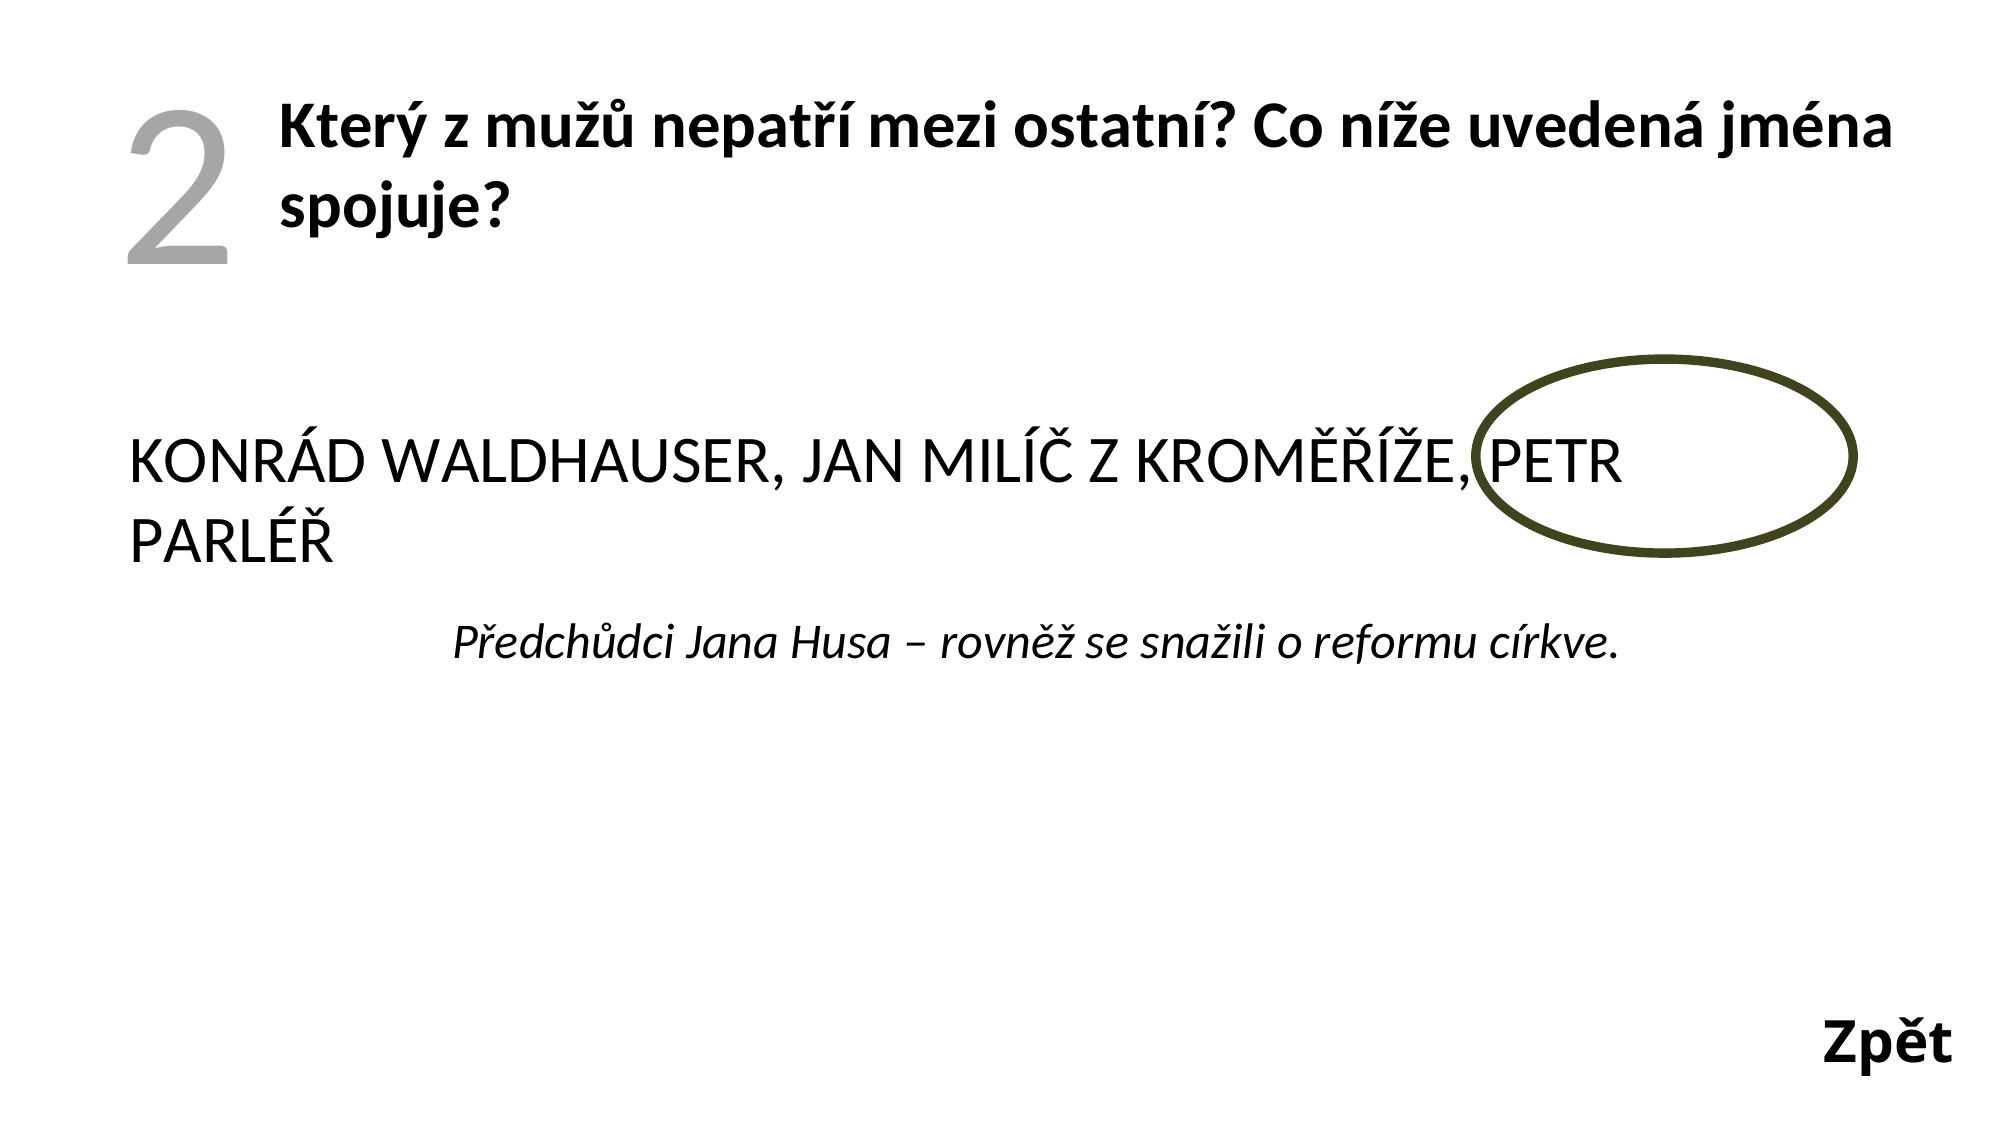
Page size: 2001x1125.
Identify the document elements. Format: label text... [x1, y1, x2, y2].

text_box Zpět [1809, 996, 1970, 1083]
text_box Který z mužů nepatří mezi ostatní? Co níže uvedená jména spojuje? [265, 73, 1949, 249]
text_box Předchůdci Jana Husa – rovněž se snažili o reformu církve. [437, 600, 1648, 677]
text_box KONRÁD WALDHAUSER, JAN MILÍČ Z KROMĚŘÍŽE, PETR PARLÉŘ [1481, 408, 1848, 548]
text_box KONRÁD WALDHAUSER, JAN MILÍČ Z KROMĚŘÍŽE, PETR PARLÉŘ [114, 408, 1854, 584]
text_box 2 [102, 19, 253, 321]
